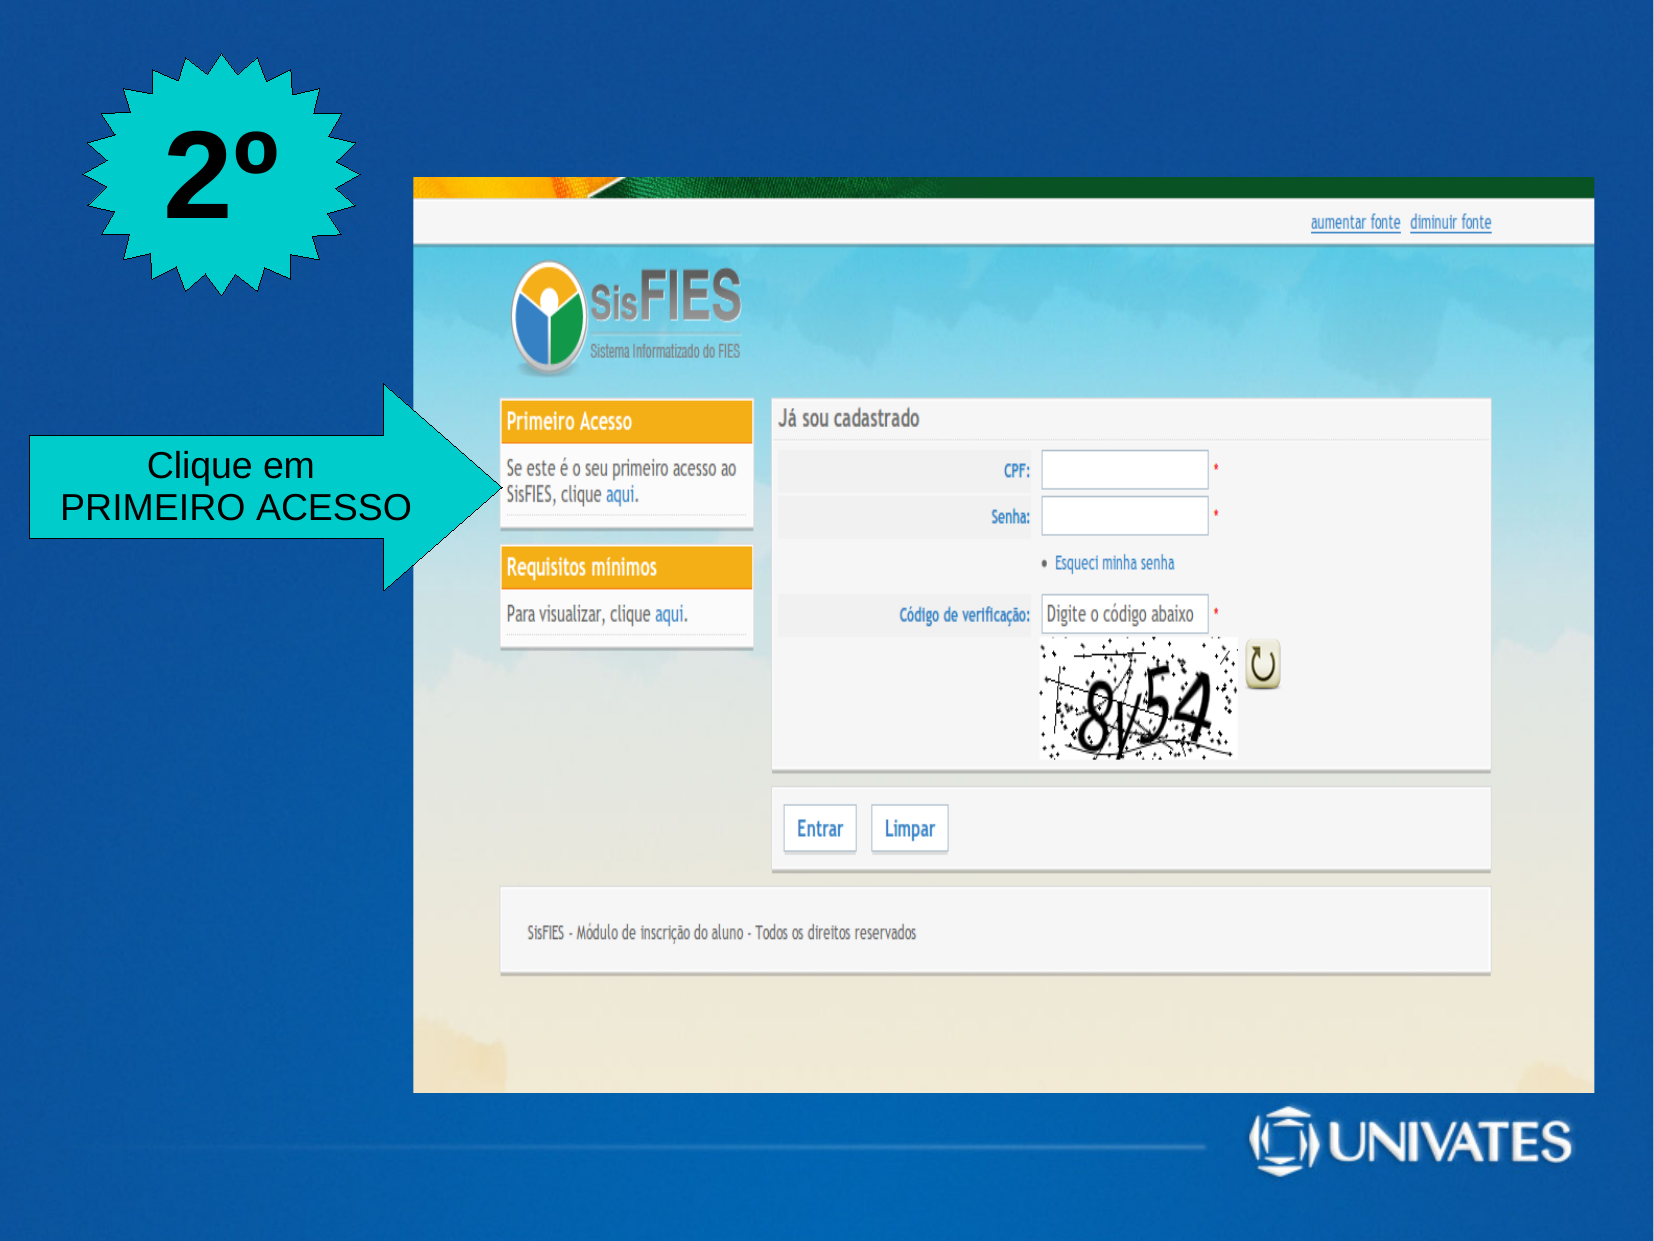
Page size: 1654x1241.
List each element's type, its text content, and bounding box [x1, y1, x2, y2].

text_box Clique em PRIMEIRO ACESSO [29, 383, 503, 591]
title 2º [59, 59, 384, 296]
text_box [217, 53, 226, 59]
picture [0, 0, 1654, 1241]
